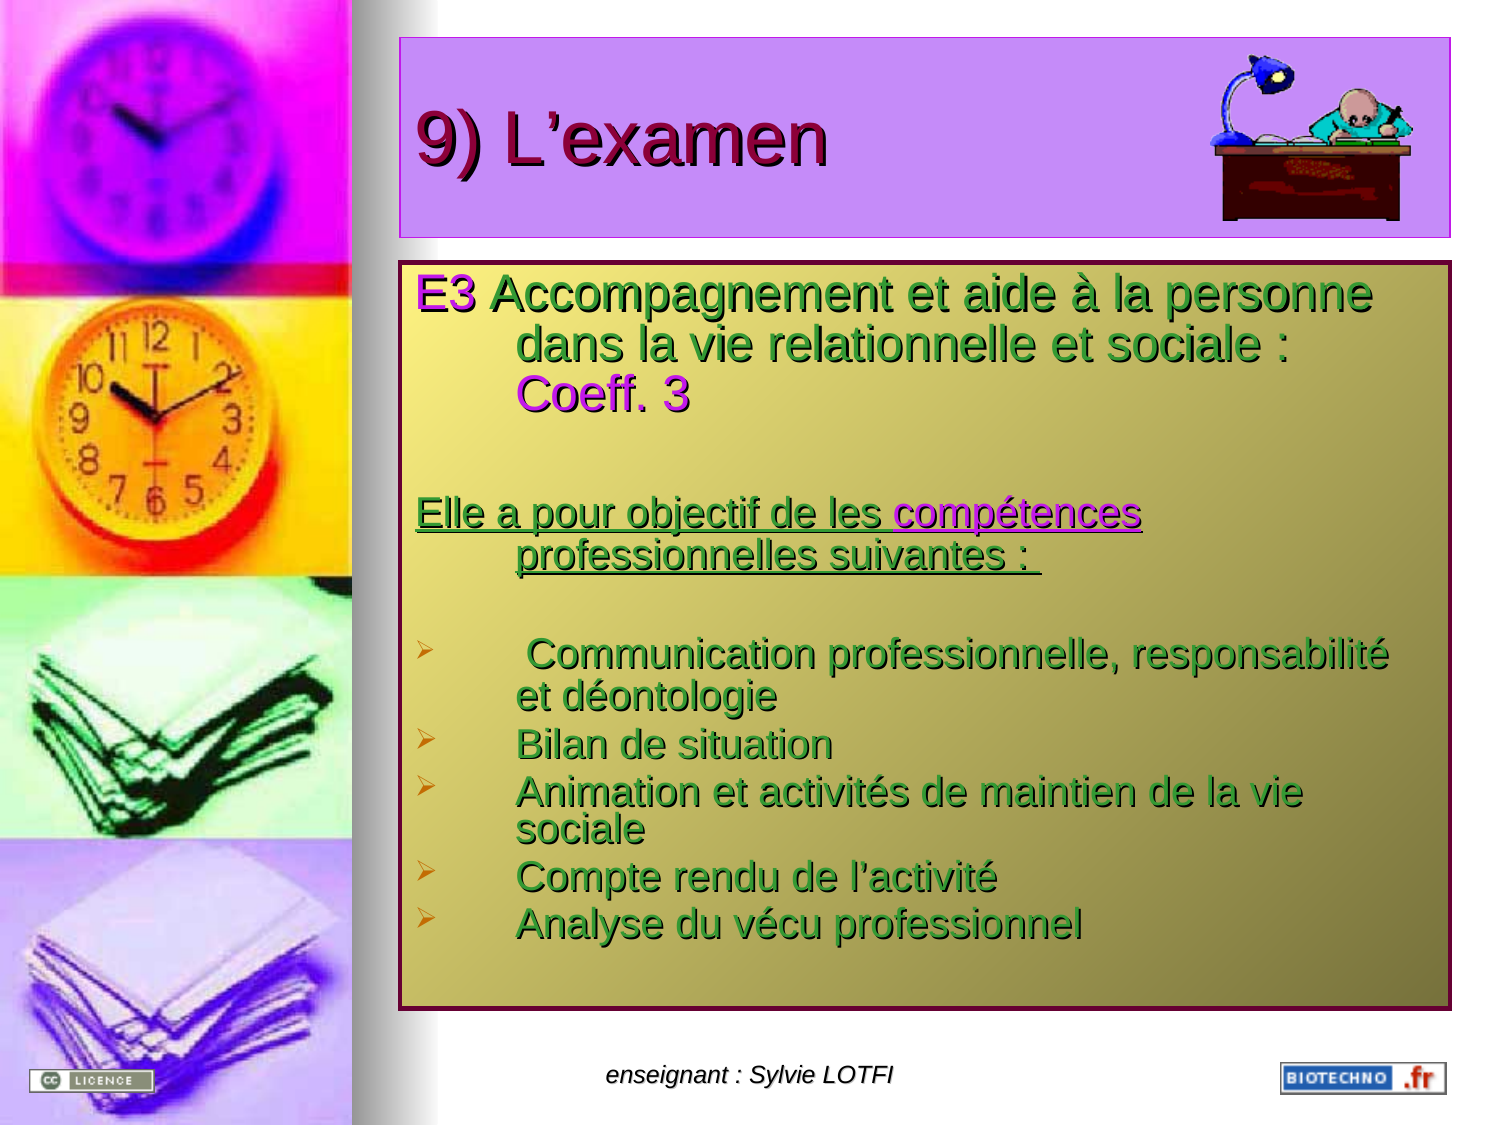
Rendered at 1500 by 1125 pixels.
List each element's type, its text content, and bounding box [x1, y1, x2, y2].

picture [1280, 1062, 1447, 1095]
picture [1210, 54, 1413, 221]
picture [0, 0, 352, 1125]
list E3 Accompagnement et aide à la personne dans la vie relationnelle et sociale : Coeff. 3 Elle a pour objectif de les compétences professionnelles suivantes : Communication professionnelle, responsabilité et déontologie Bilan de situation Animation et activités de maintien de la vie sociale Compte rendu de l’activité Analyse du vécu professionnel [399, 262, 1450, 1009]
title 9) L’examen [399, 37, 1450, 238]
